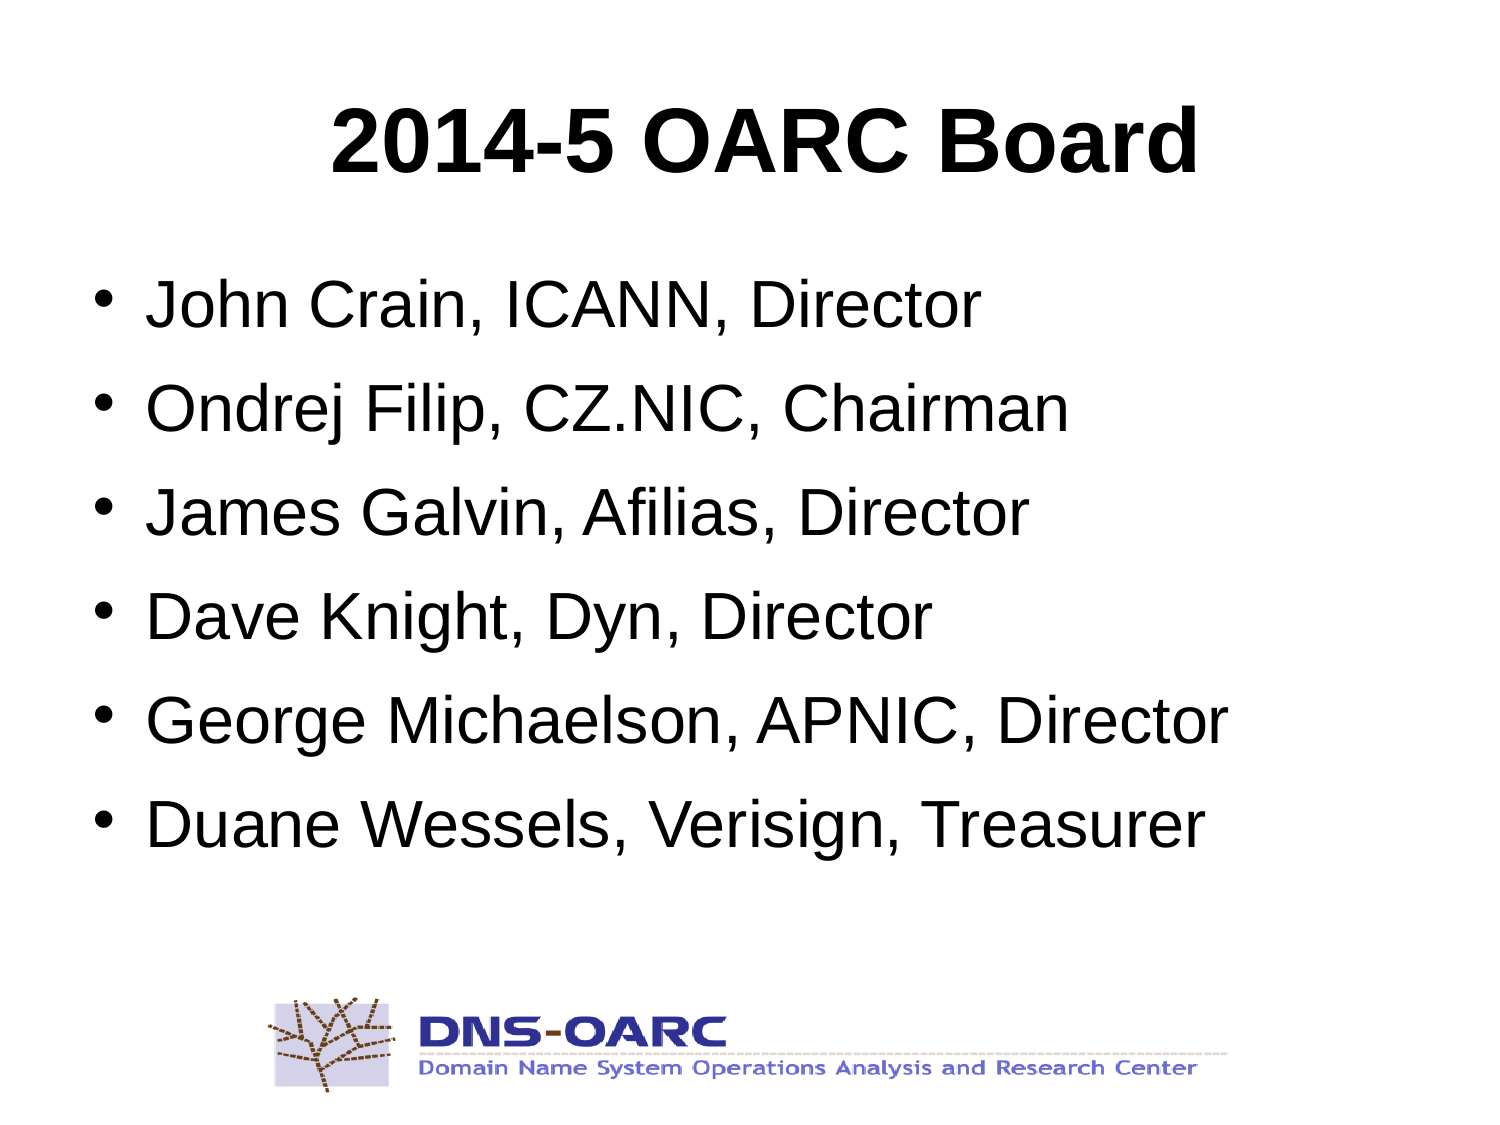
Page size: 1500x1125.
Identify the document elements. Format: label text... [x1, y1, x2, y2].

title 2014-5 OARC Board [75, 44, 1426, 233]
list John Crain, ICANN, Director Ondrej Filip, CZ.NIC, Chairman James Galvin, Afilias, Director Dave Knight, Dyn, Director George Michaelson, APNIC, Director Duane Wessels, Verisign, Treasurer [75, 263, 1426, 916]
picture [214, 991, 1259, 1099]
